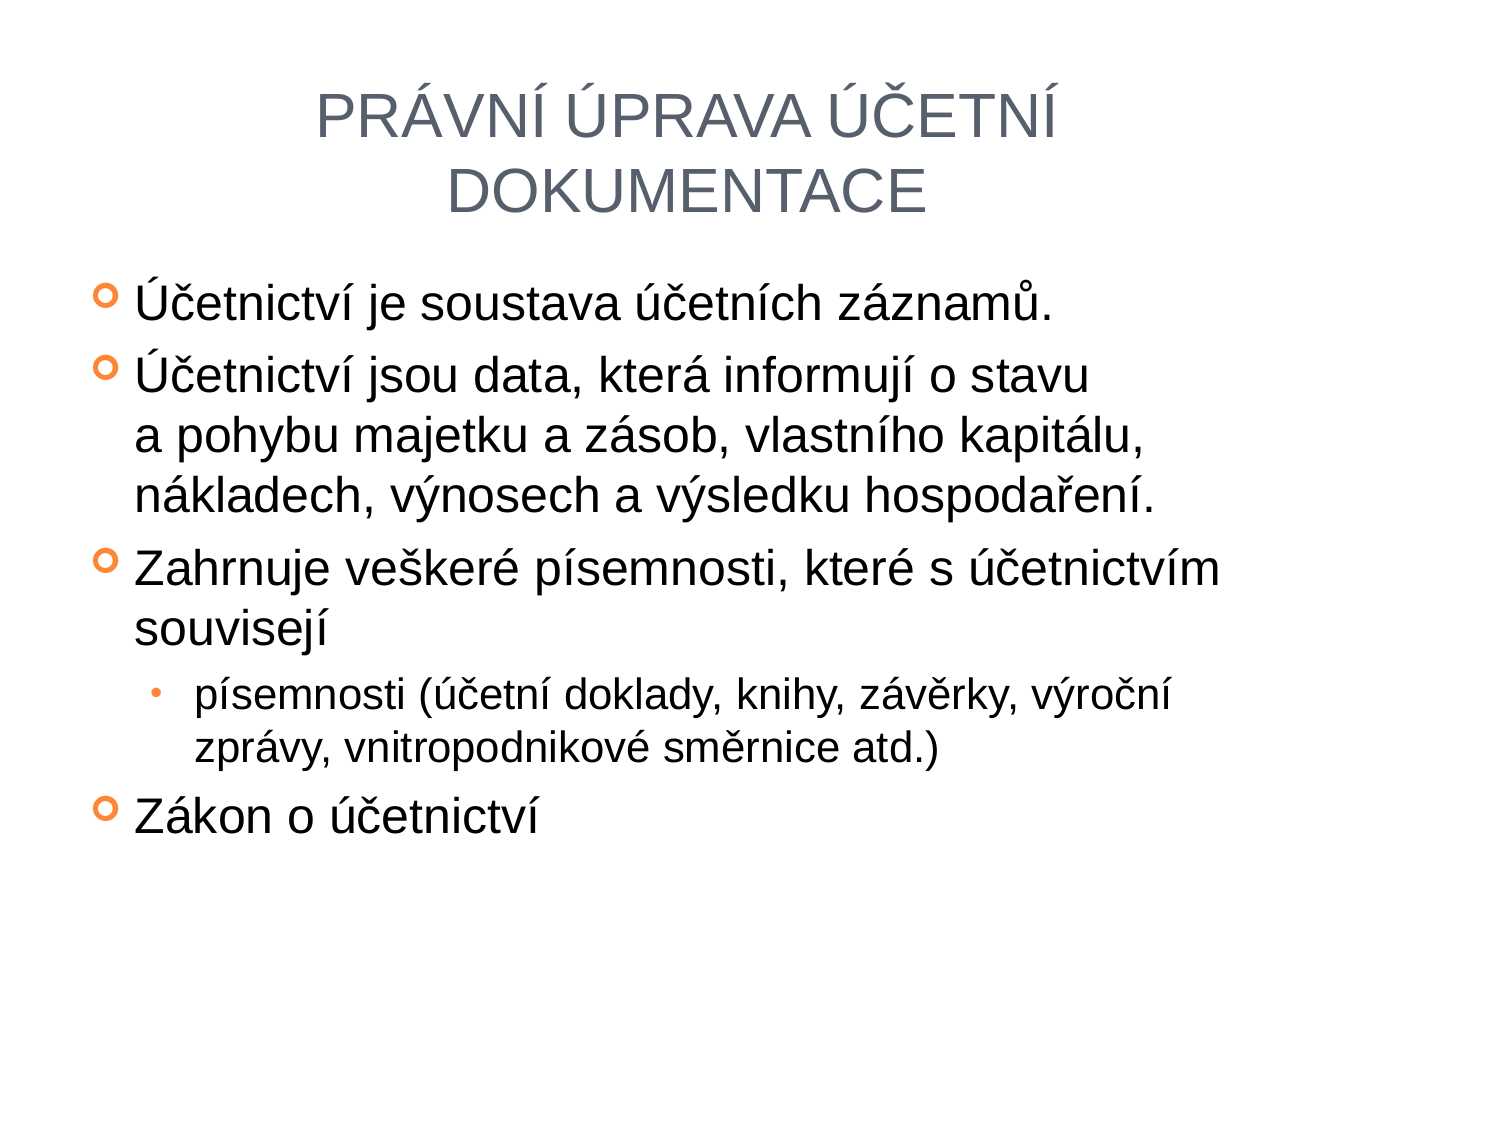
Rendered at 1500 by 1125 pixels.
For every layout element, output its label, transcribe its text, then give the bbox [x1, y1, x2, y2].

list Účetnictví je soustava účetních záznamů. Účetnictví jsou data, která informují o stavu a pohybu majetku a zásob, vlastního kapitálu, nákladech, výnosech a výsledku hospodaření. Zahrnuje veškeré písemnosti, které s účetnictvím souvisejí písemnosti (účetní doklady, knihy, závěrky, výroční zprávy, vnitropodnikové směrnice atd.) Zákon o účetnictví [74, 262, 1300, 1063]
title PRÁVNÍ ÚPRAVA ÚČETNÍ DOKUMENTACE [74, 44, 1300, 233]
